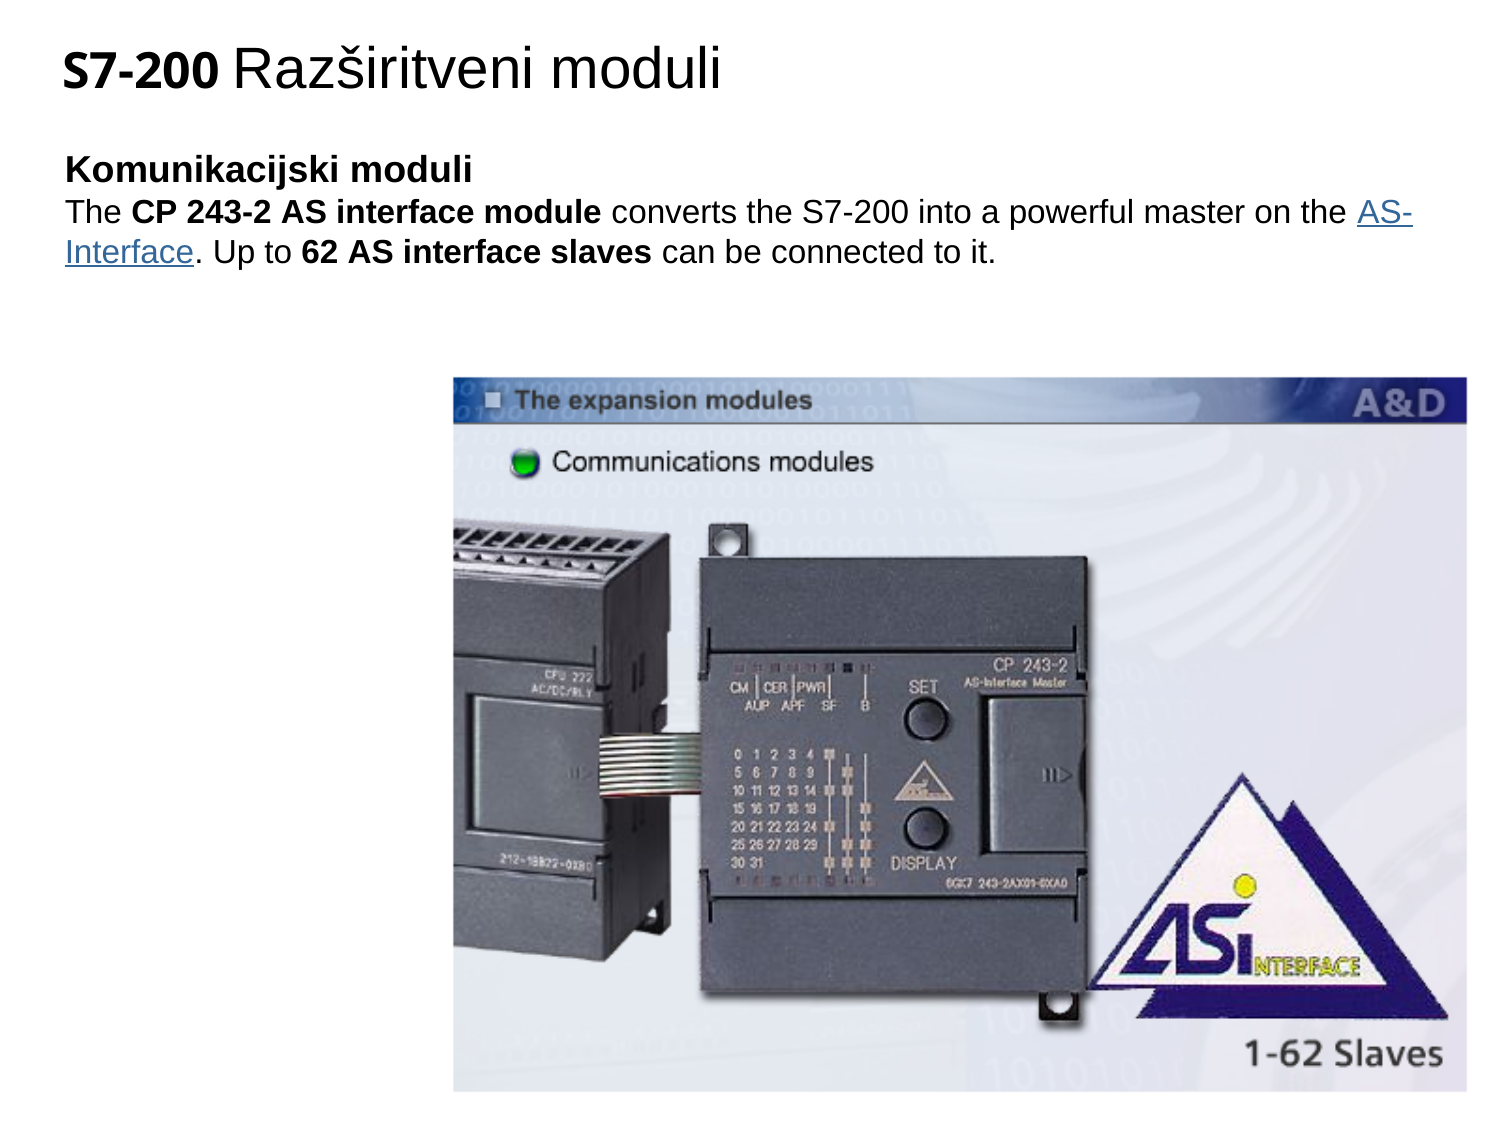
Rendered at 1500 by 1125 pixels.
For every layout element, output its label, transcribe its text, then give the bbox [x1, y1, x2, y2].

text_box S7-200 Razširitveni moduli [47, 22, 739, 108]
text_box Komunikacijski moduli The CP 243-2 AS interface module converts the S7-200 into a powerful master on the AS-Interface. Up to 62 AS interface slaves can be connected to it. [50, 137, 1463, 278]
picture [450, 374, 1471, 1096]
